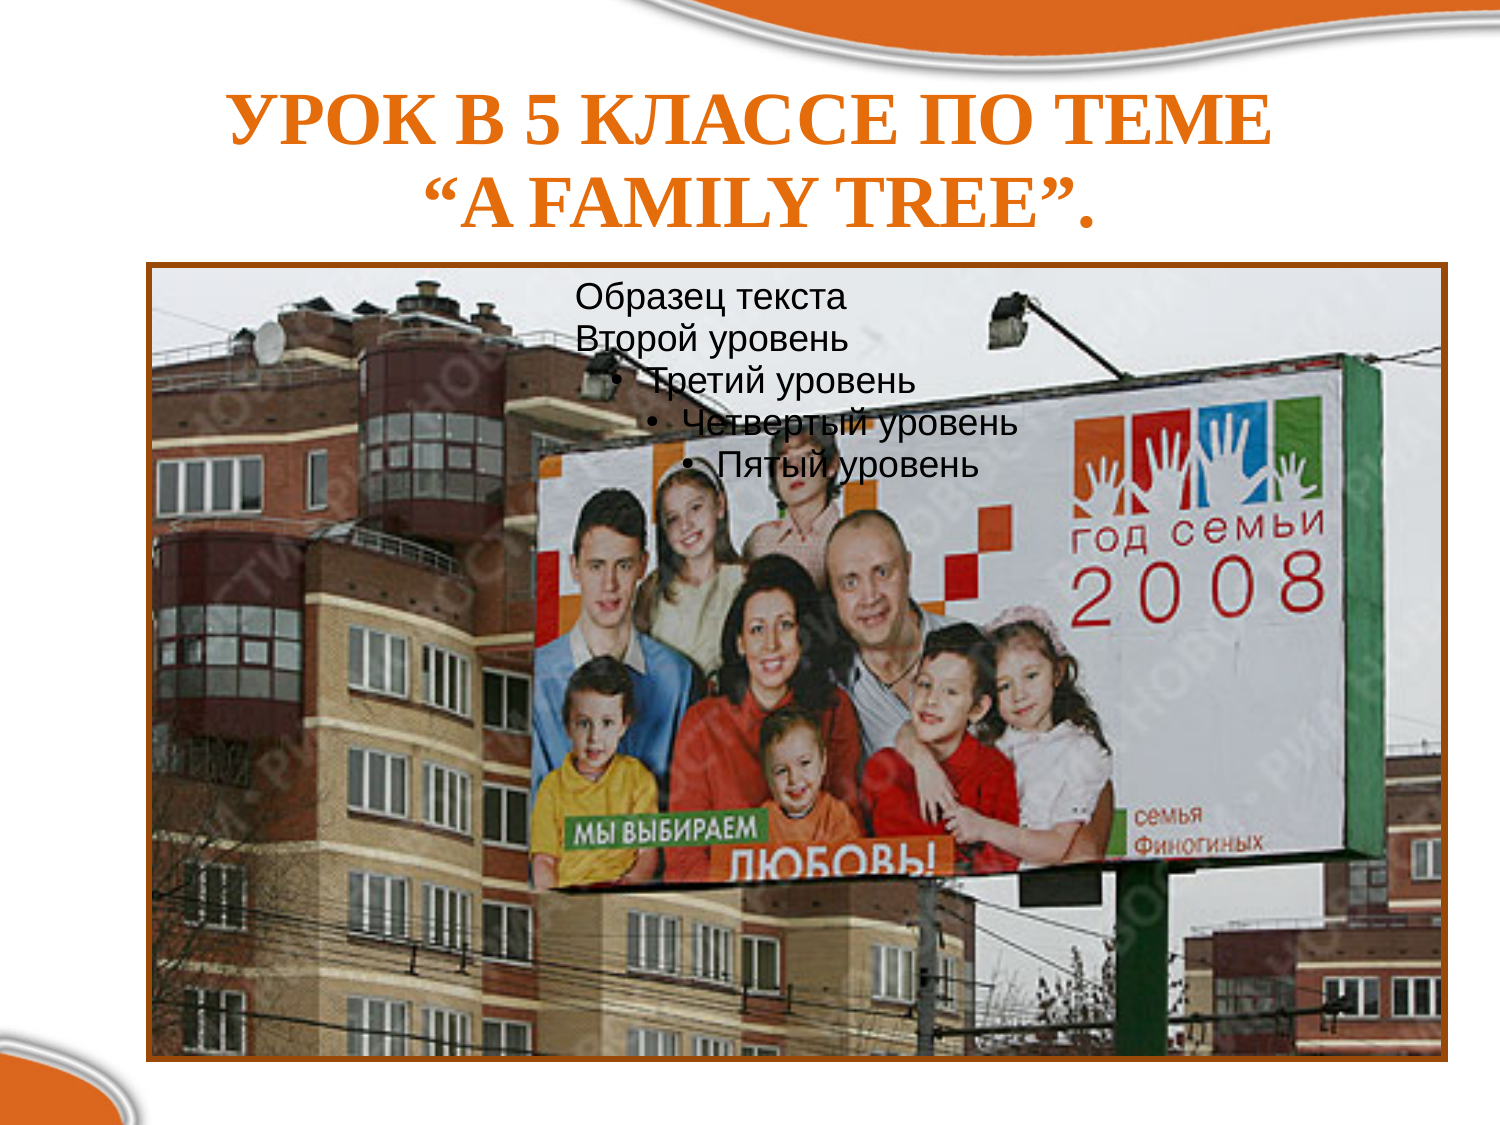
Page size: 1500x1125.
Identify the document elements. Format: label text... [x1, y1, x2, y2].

picture [0, 0, 1500, 1125]
title УРОК В 5 КЛАССЕ ПО ТЕМЕ “A FAMILY TREE”. [75, 70, 1425, 238]
